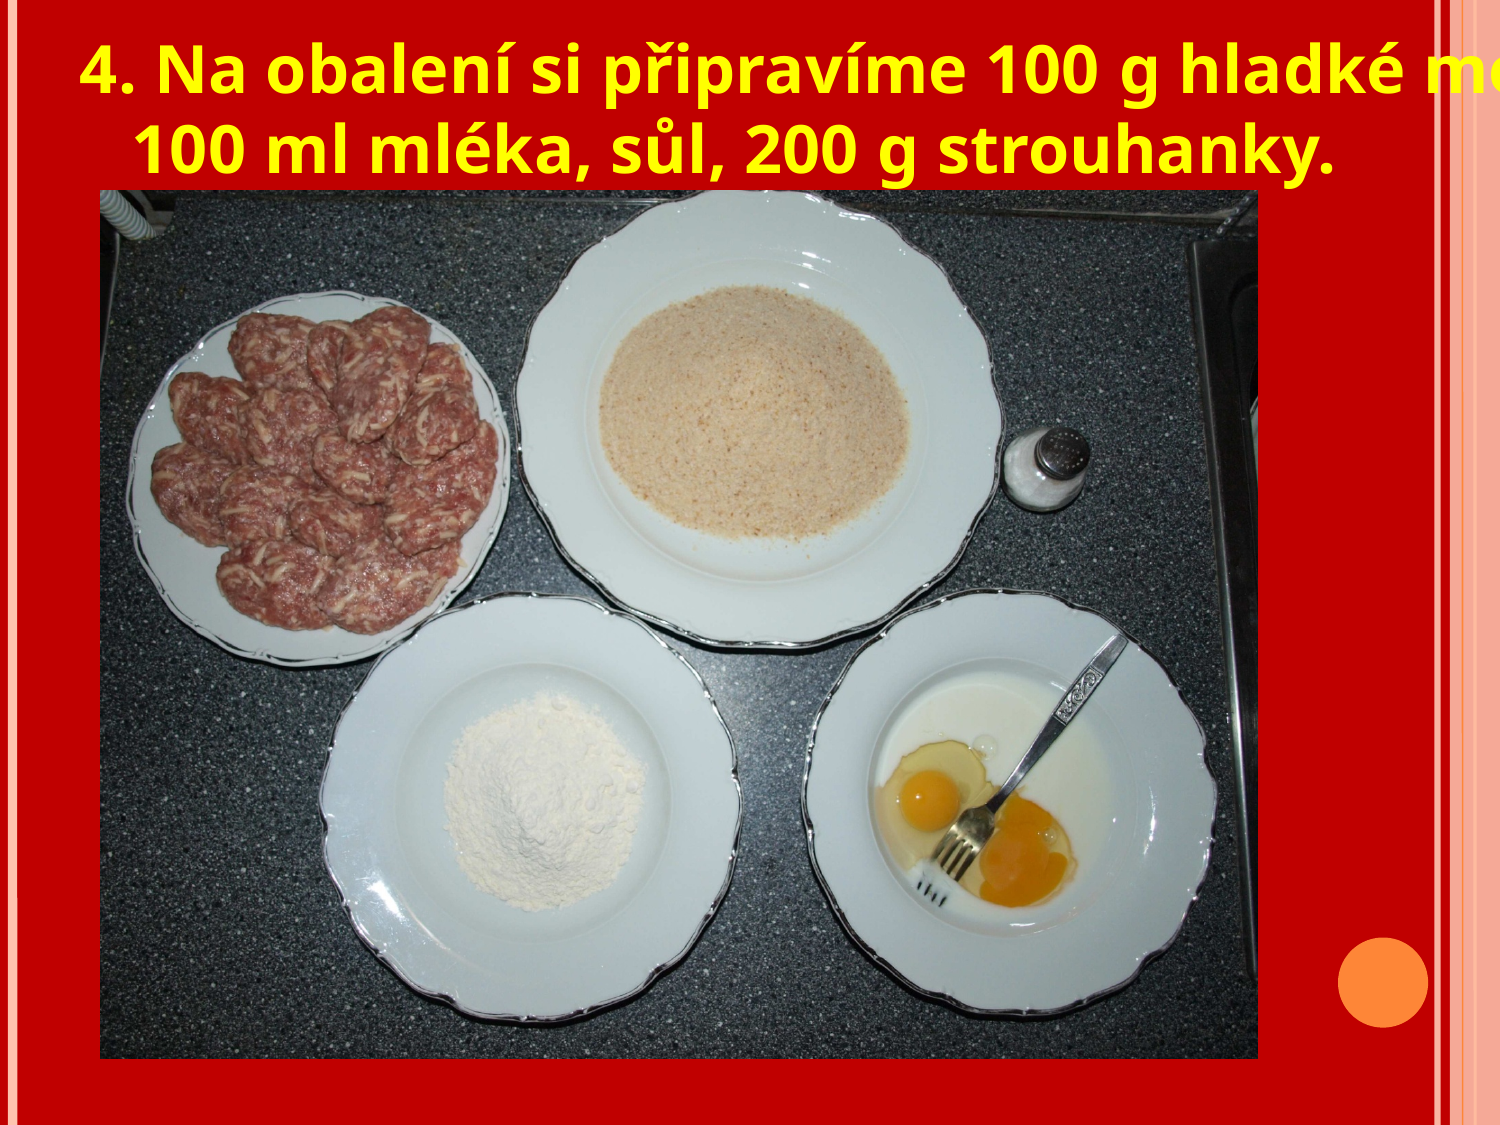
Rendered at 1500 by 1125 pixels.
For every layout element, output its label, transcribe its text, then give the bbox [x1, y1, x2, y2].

picture [100, 194, 1258, 1059]
text_box 4. Na obalení si připravíme 100 g hladké mouky, 2 ks vejce, 100 ml mléka, sůl, 200 g strouhanky. [64, 19, 1500, 194]
